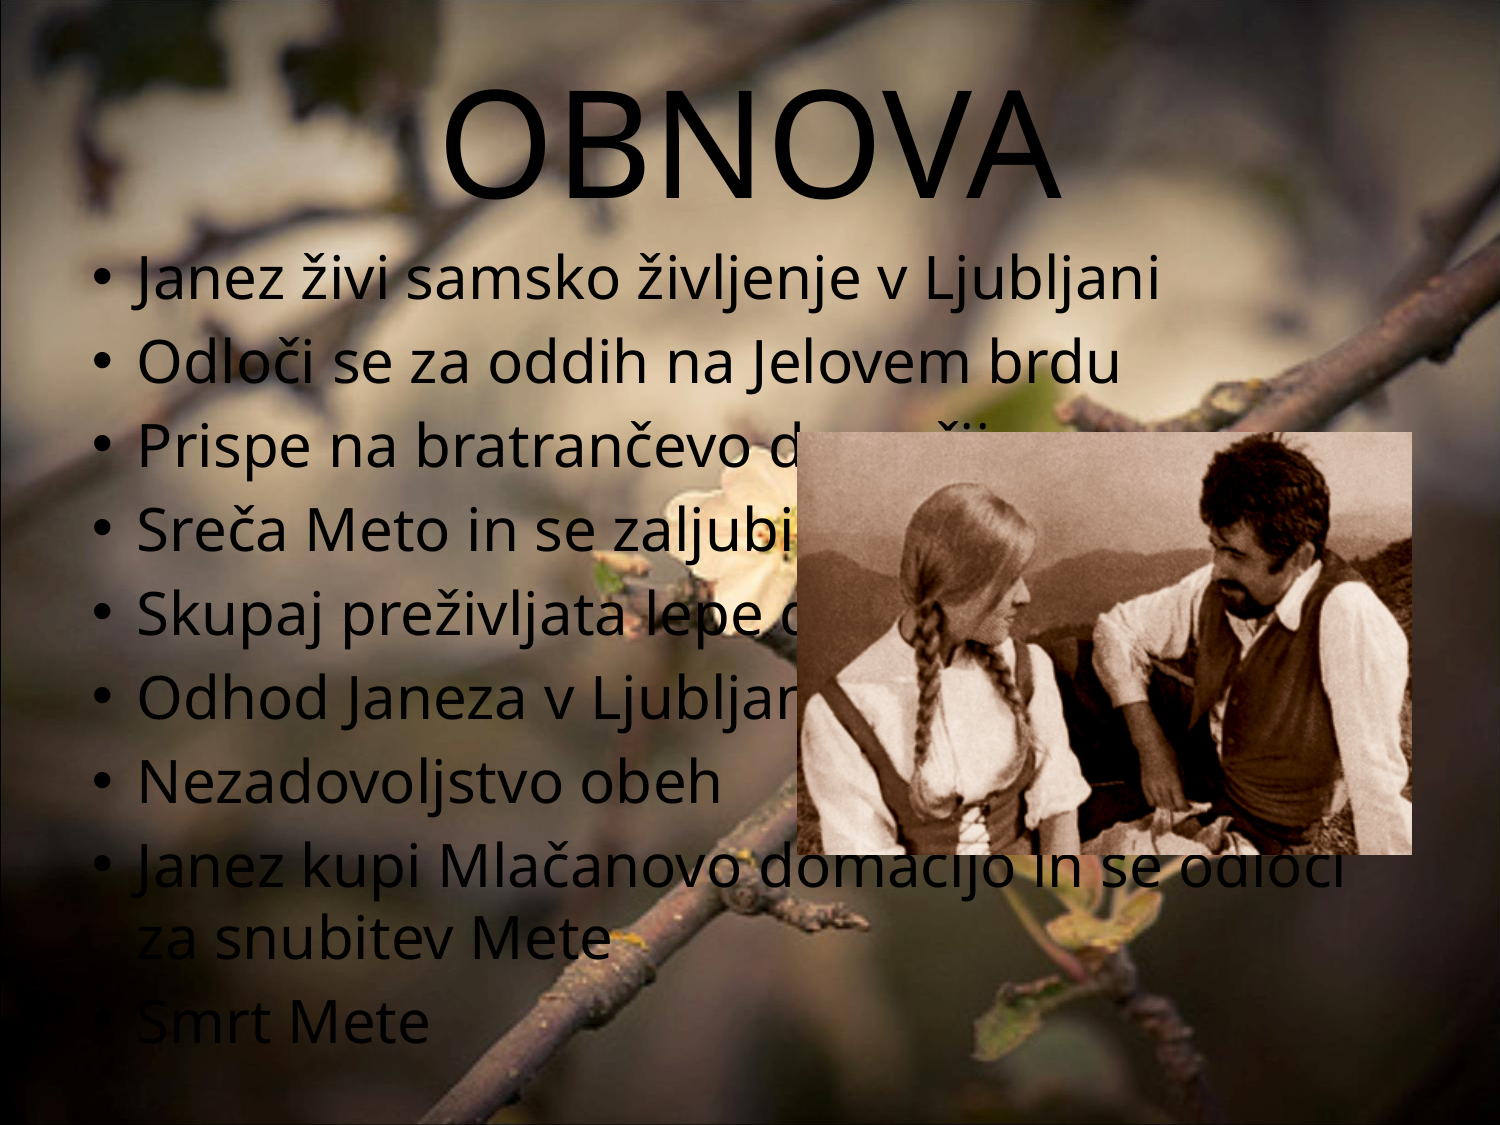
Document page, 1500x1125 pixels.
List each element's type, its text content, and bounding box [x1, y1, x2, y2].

title OBNOVA [75, 45, 1425, 233]
picture [0, 0, 1500, 1125]
list Janez živi samsko življenje v Ljubljani Odloči se za oddih na Jelovem brdu Prispe na bratrančevo domačijo Sreča Meto in se zaljubi Skupaj preživljata lepe dni Odhod Janeza v Ljubljano Nezadovoljstvo obeh Janez kupi Mlačanovo domačijo in se odloči za snubitev Mete Smrt Mete [76, 231, 1427, 1066]
